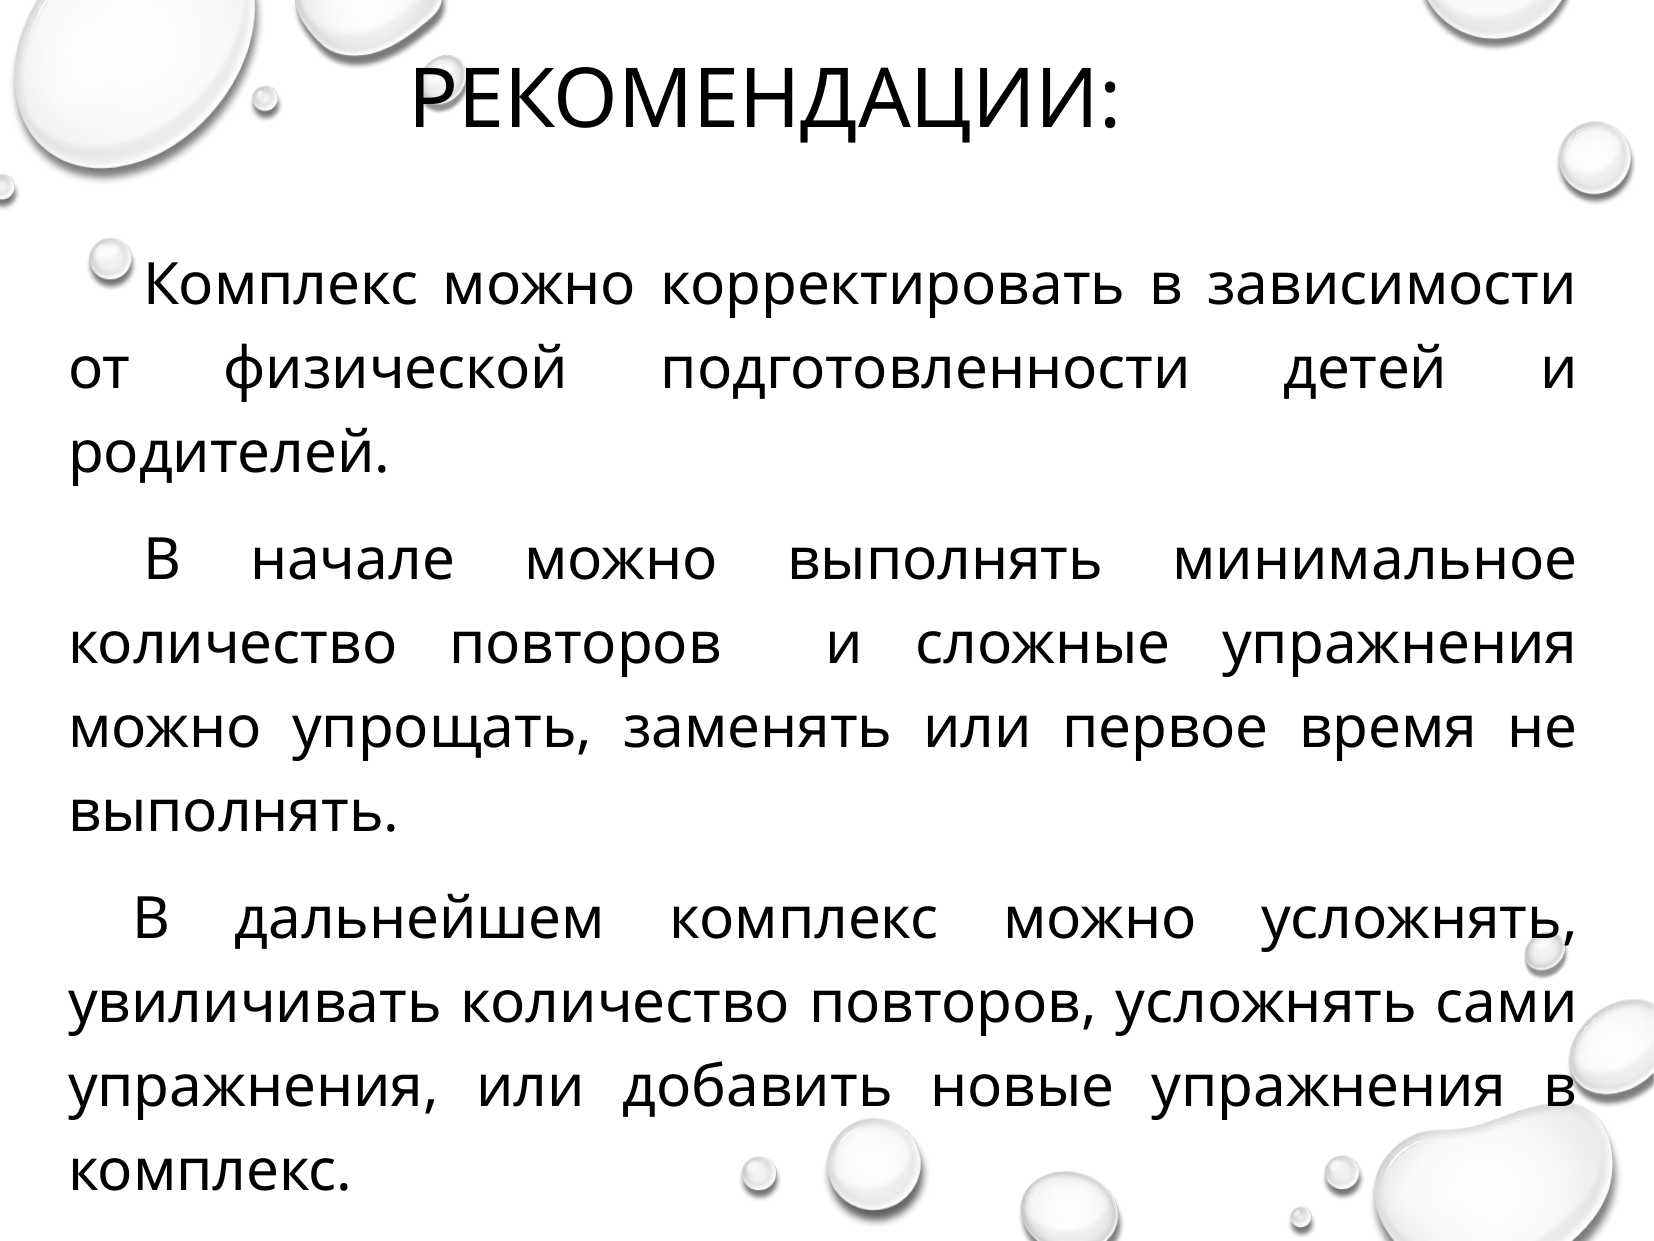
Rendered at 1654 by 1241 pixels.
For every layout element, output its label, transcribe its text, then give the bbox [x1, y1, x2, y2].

title Рекомендации: [58, 4, 1472, 135]
subtitle Комплекс можно корректировать в зависимости от физической подготовленности детей и родителей. В начале можно выполнять минимальное количество повторов и сложные упражнения можно упрощать, заменять или первое время не выполнять. В дальнейшем комплекс можно усложнять, увиличивать количество повторов, усложнять сами упражнения, или добавить новые упражнения в комплекс. Так же вы можете менять упражнения местами в комплексе. [47, 135, 1601, 1150]
